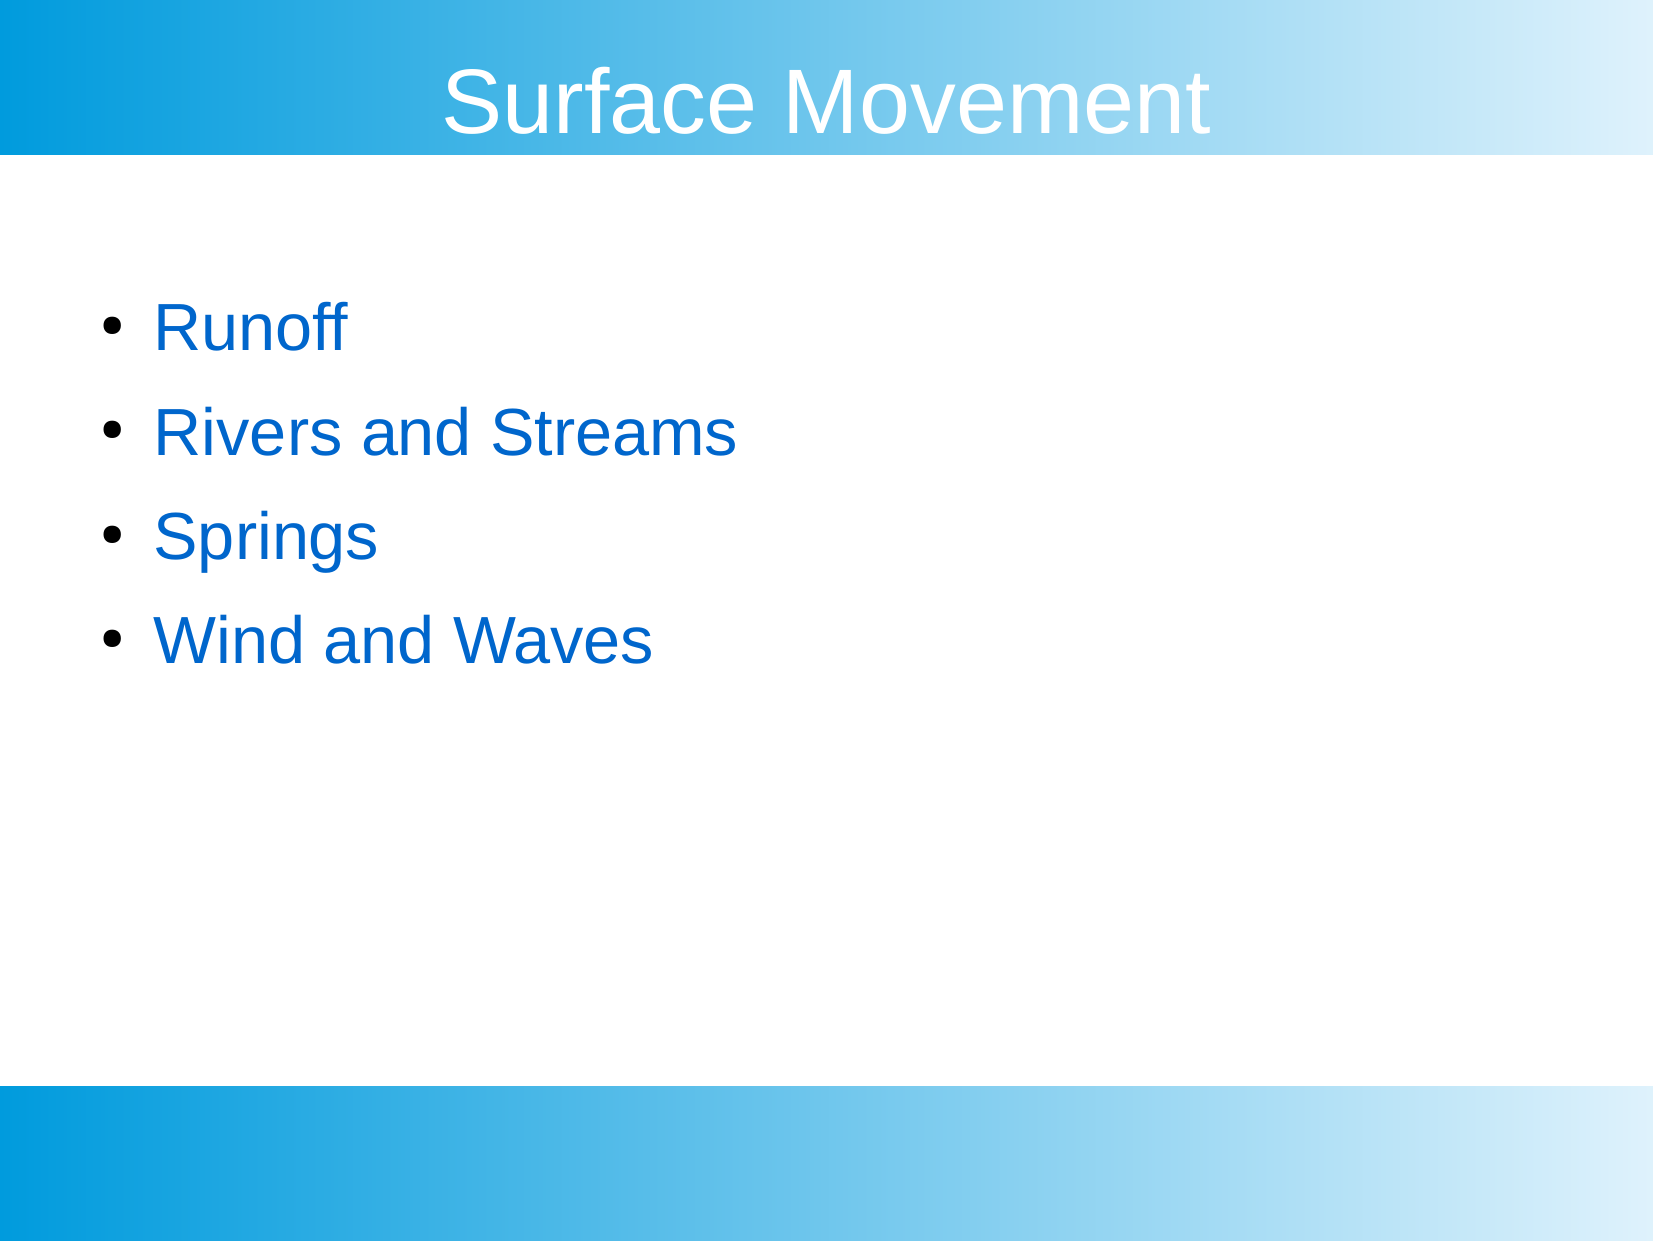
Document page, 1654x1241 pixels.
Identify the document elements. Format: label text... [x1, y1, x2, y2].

title Surface Movement [82, 49, 1571, 155]
list Runoff Rivers and Streams Springs Wind and Waves [82, 290, 1571, 1010]
